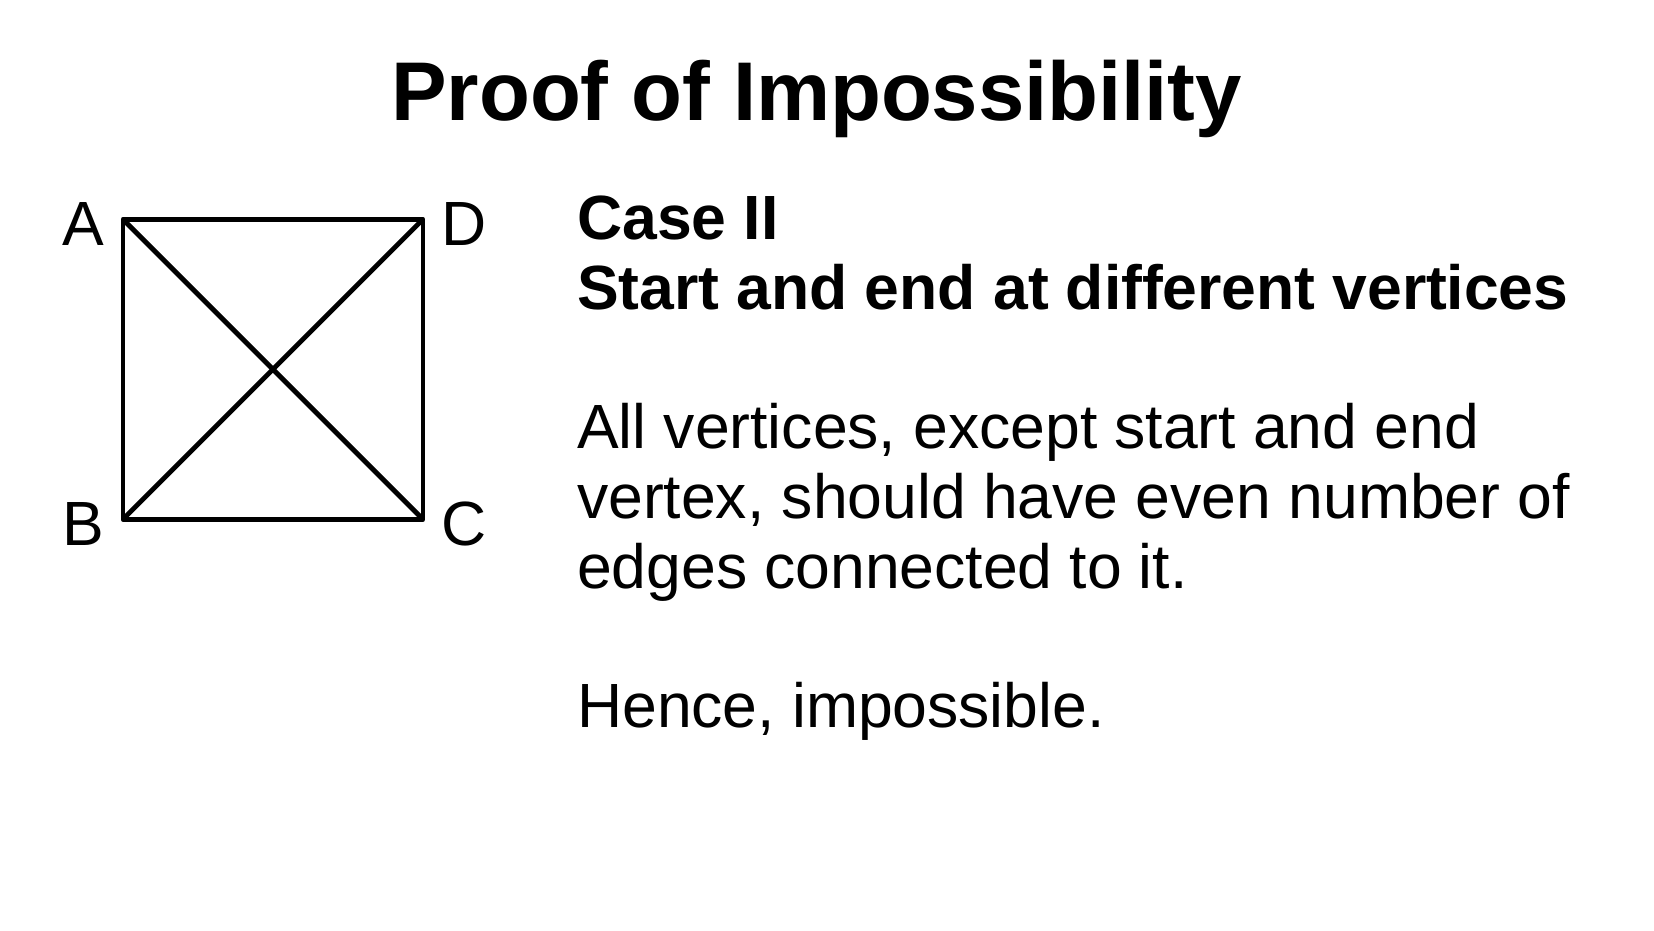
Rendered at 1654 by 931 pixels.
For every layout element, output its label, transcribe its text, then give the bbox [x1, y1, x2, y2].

text_box D [426, 181, 502, 267]
text_box [127, 374, 419, 520]
text_box Case II Start and end at different vertices All vertices, except start and end vertex, should have even number of edges connected to it. Hence, impossible. [562, 175, 1642, 889]
text_box [128, 219, 418, 364]
text_box [278, 224, 423, 514]
text_box Proof of Impossibility [376, 37, 1277, 146]
text_box C [426, 481, 502, 567]
text_box A [47, 181, 120, 267]
text_box [88, 223, 268, 515]
text_box B [47, 481, 120, 567]
